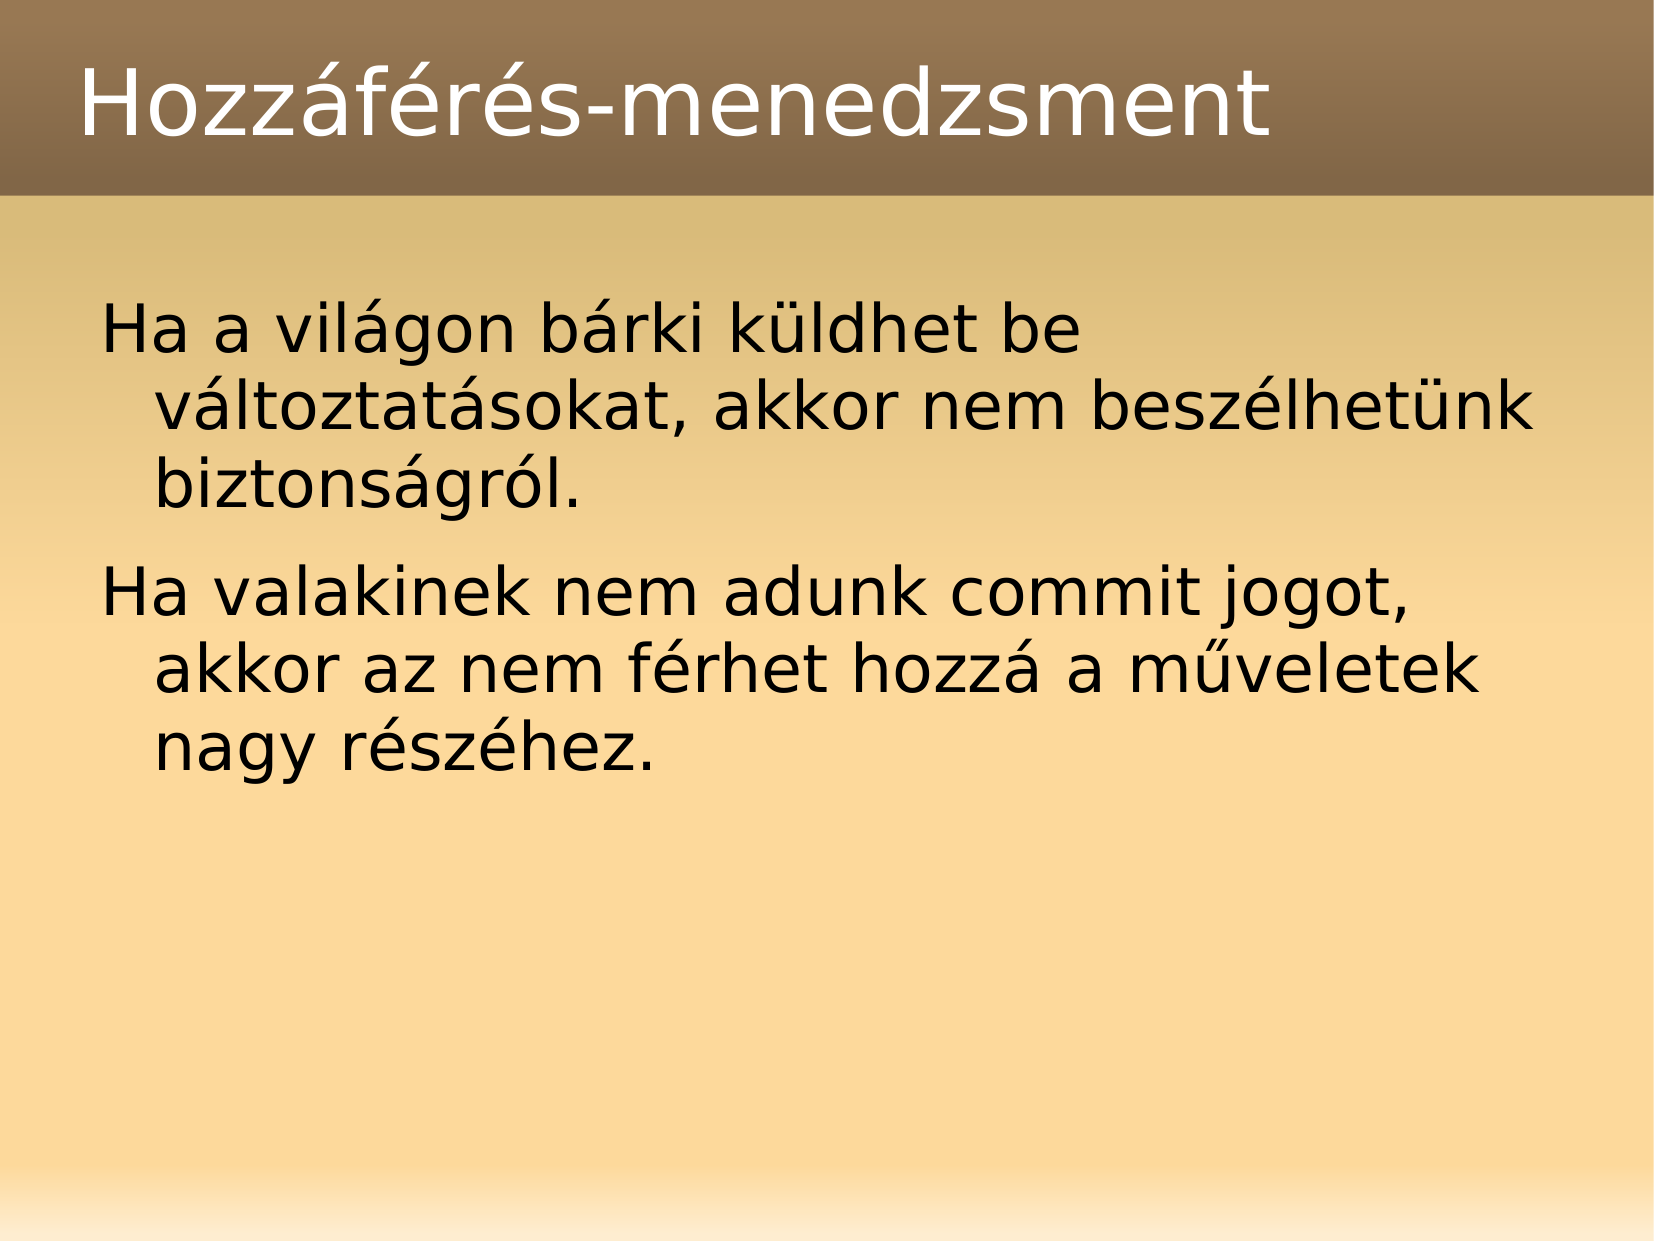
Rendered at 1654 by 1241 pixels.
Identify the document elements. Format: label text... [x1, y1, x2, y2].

picture [0, 0, 1654, 1241]
title Hozzáférés-menedzsment [76, 7, 1565, 200]
list Ha a világon bárki küldhet be változtatásokat, akkor nem beszélhetünk biztonságról. Ha valakinek nem adunk commit jogot, akkor az nem férhet hozzá a műveletek nagy részéhez. [82, 290, 1571, 1094]
